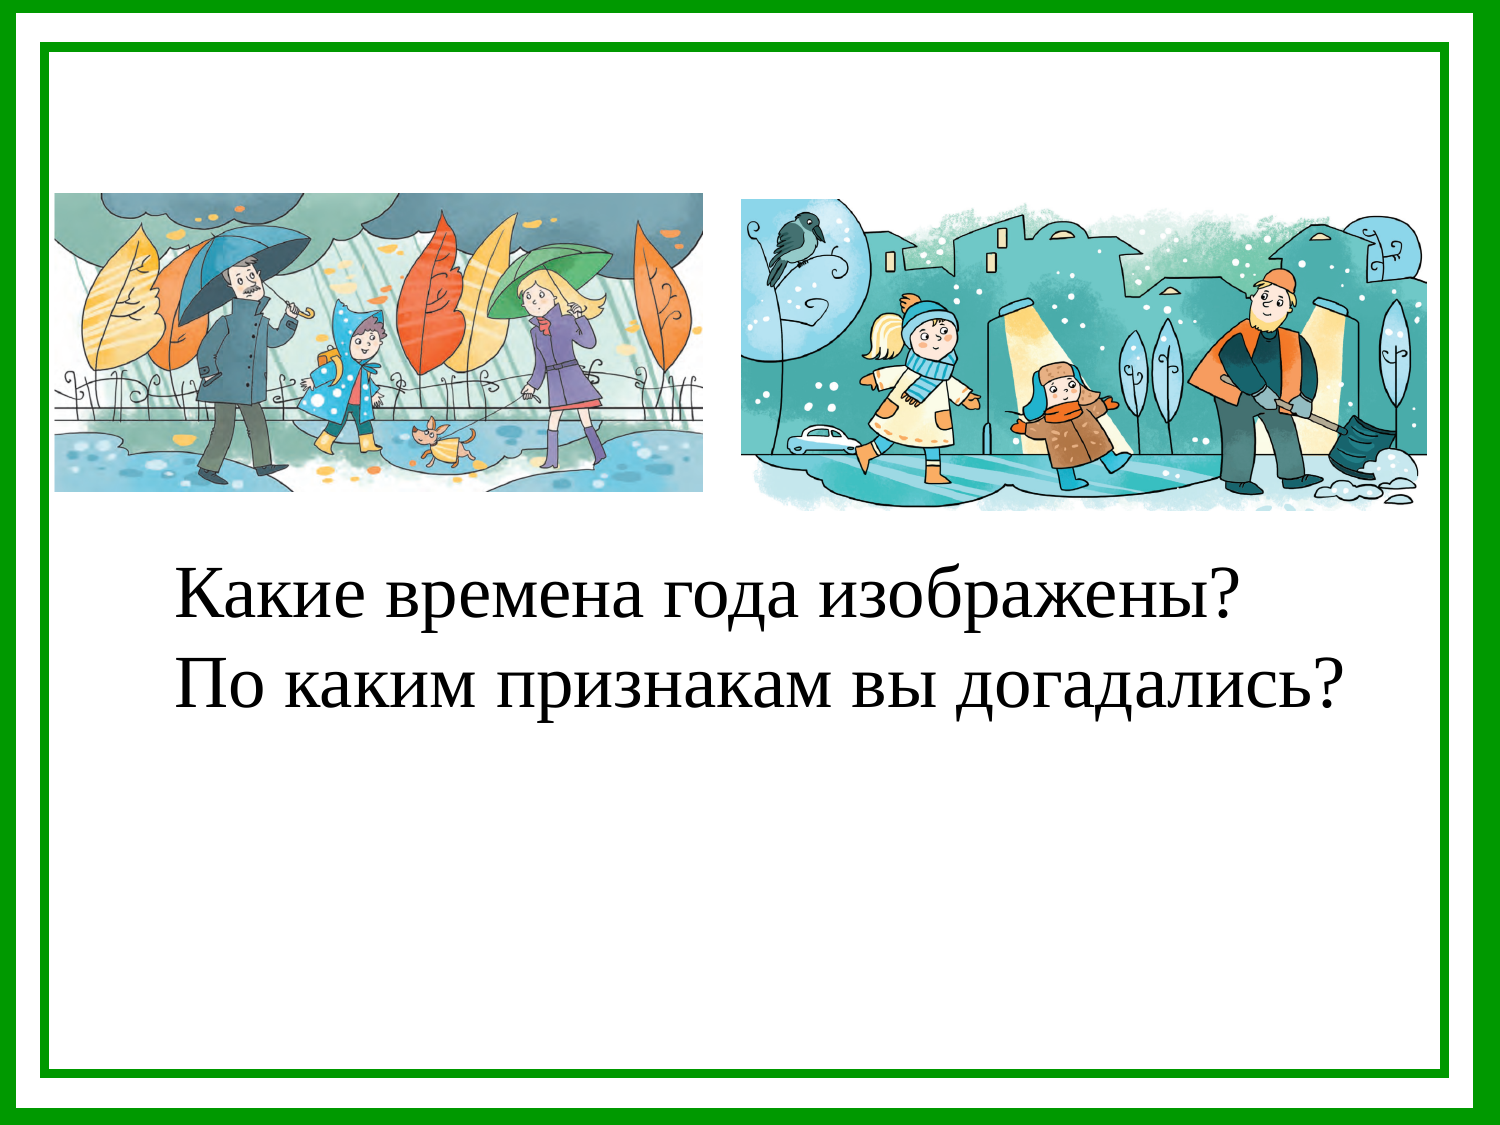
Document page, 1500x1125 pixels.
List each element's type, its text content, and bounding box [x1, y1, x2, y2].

picture [49, 193, 703, 492]
picture [726, 187, 1433, 511]
text_box Какие времена года изображены? По каким признакам вы догадались? [159, 535, 1385, 730]
